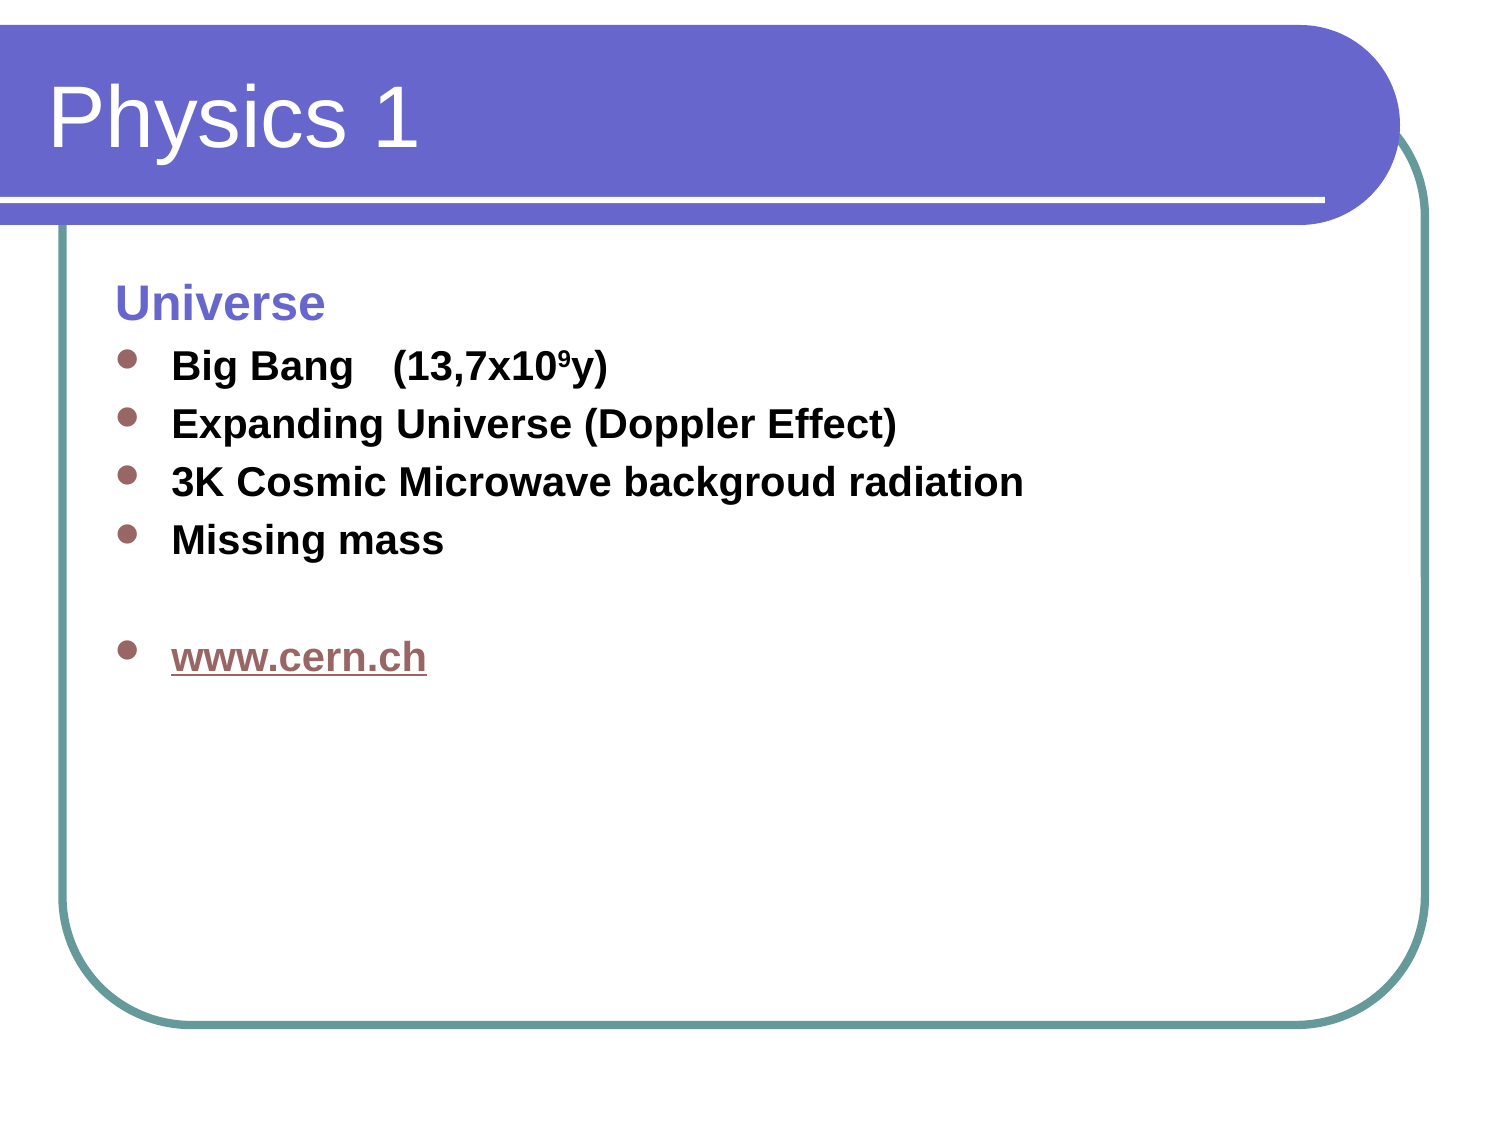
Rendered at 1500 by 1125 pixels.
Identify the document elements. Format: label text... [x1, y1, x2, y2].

title Physics 1 [32, 37, 1347, 188]
list Universe Big Bang (13,7x109y) Expanding Universe (Doppler Effect) 3K Cosmic Microwave backgroud radiation Missing mass www.cern.ch [99, 262, 1400, 988]
